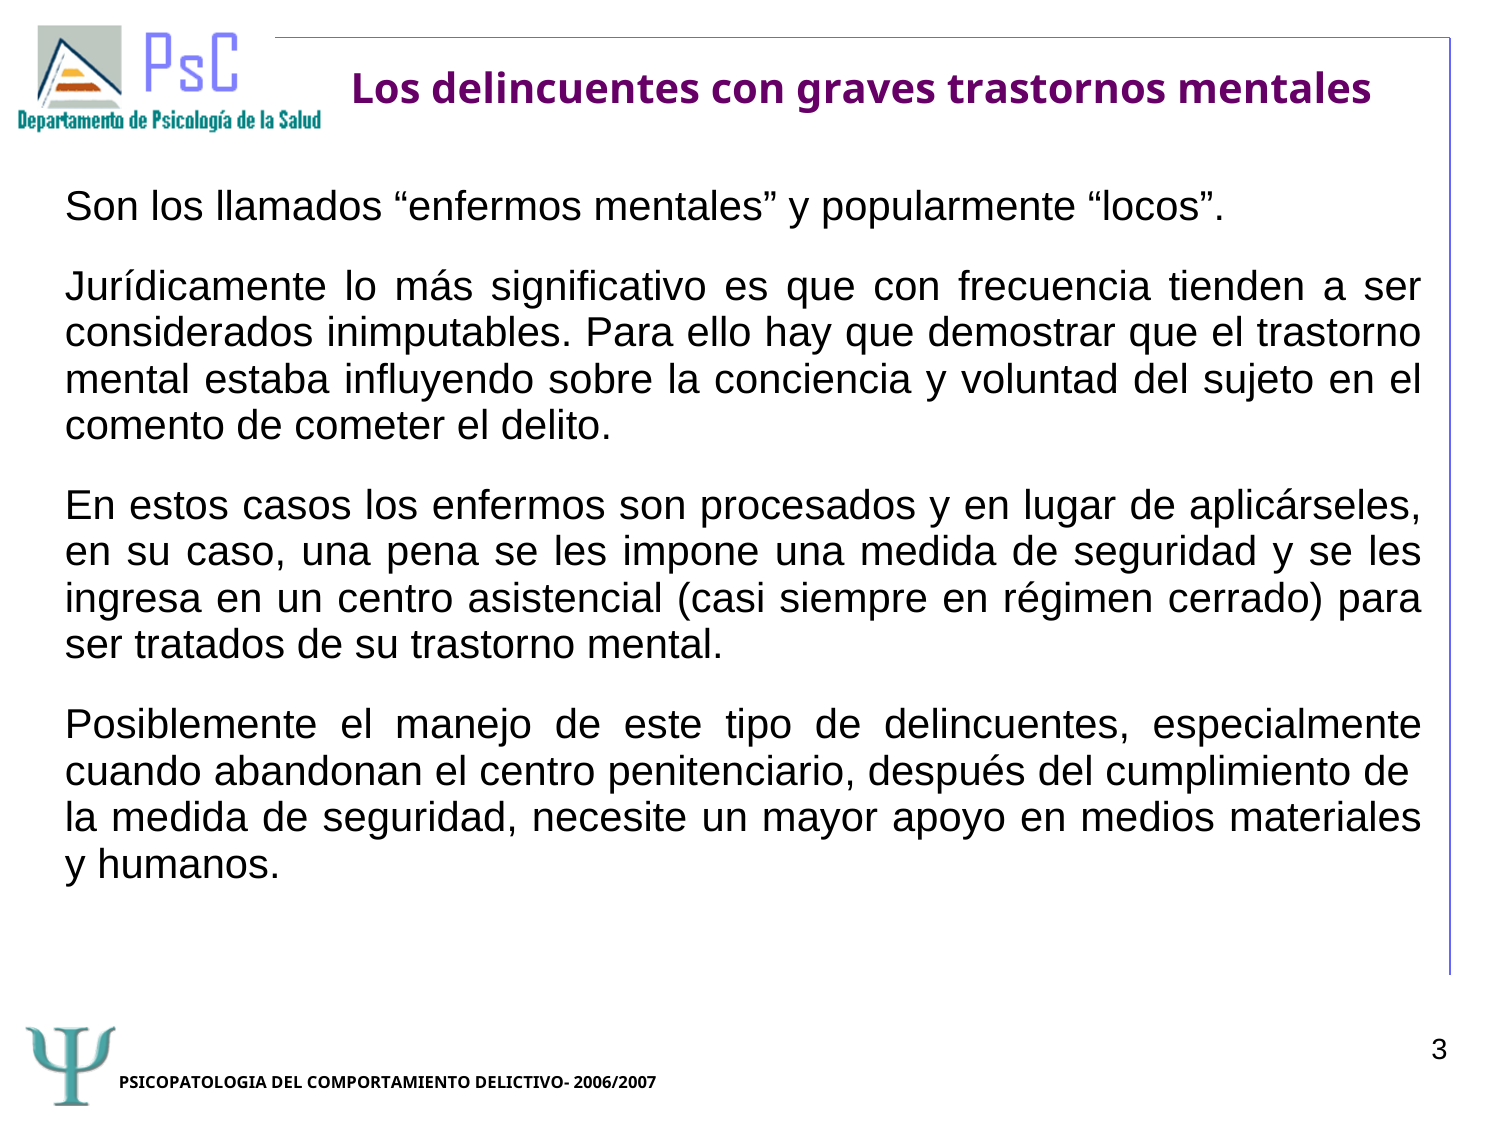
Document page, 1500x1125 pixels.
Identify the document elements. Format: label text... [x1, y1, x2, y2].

picture [24, 1024, 49, 1106]
picture [0, 0, 324, 138]
title Los delincuentes con graves trastornos mentales [324, 12, 1388, 163]
subtitle Son los llamados “enfermos mentales” y popularmente “locos”. Jurídicamente lo más significativo es que con frecuencia tienden a ser considerados inimputables. Para ello hay que demostrar que el trastorno mental estaba influyendo sobre la conciencia y voluntad del sujeto en el comento de cometer el delito. En estos casos los enfermos son procesados y en lugar de aplicárseles, en su caso, una pena se les impone una medida de seguridad y se les ingresa en un centro asistencial (casi siempre en régimen cerrado) para ser tratados de su trastorno mental. Posiblemente el manejo de este tipo de delincuentes, especialmente cuando abandonan el centro penitenciario, después del cumplimiento de la medida de seguridad, necesite un mayor apoyo en medios materiales y humanos. [49, 174, 1438, 1116]
